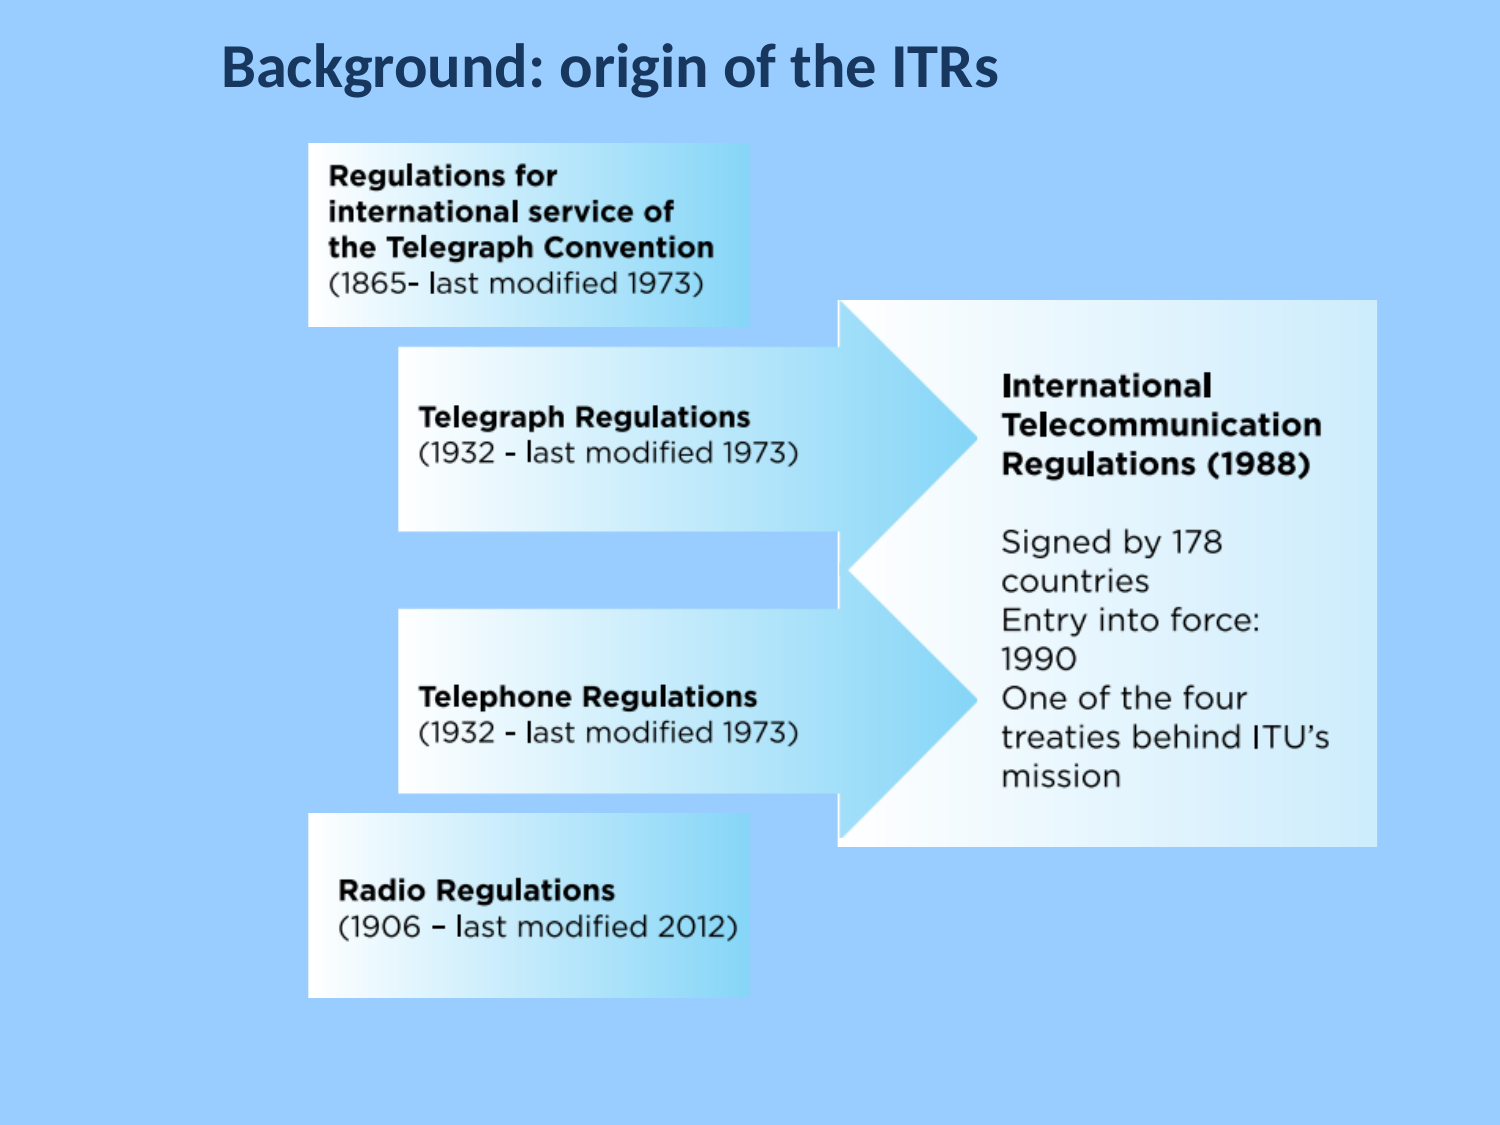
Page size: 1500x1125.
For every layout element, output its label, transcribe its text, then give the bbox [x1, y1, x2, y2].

title Background: origin of the ITRs [206, 9, 1484, 109]
picture [308, 143, 1378, 998]
